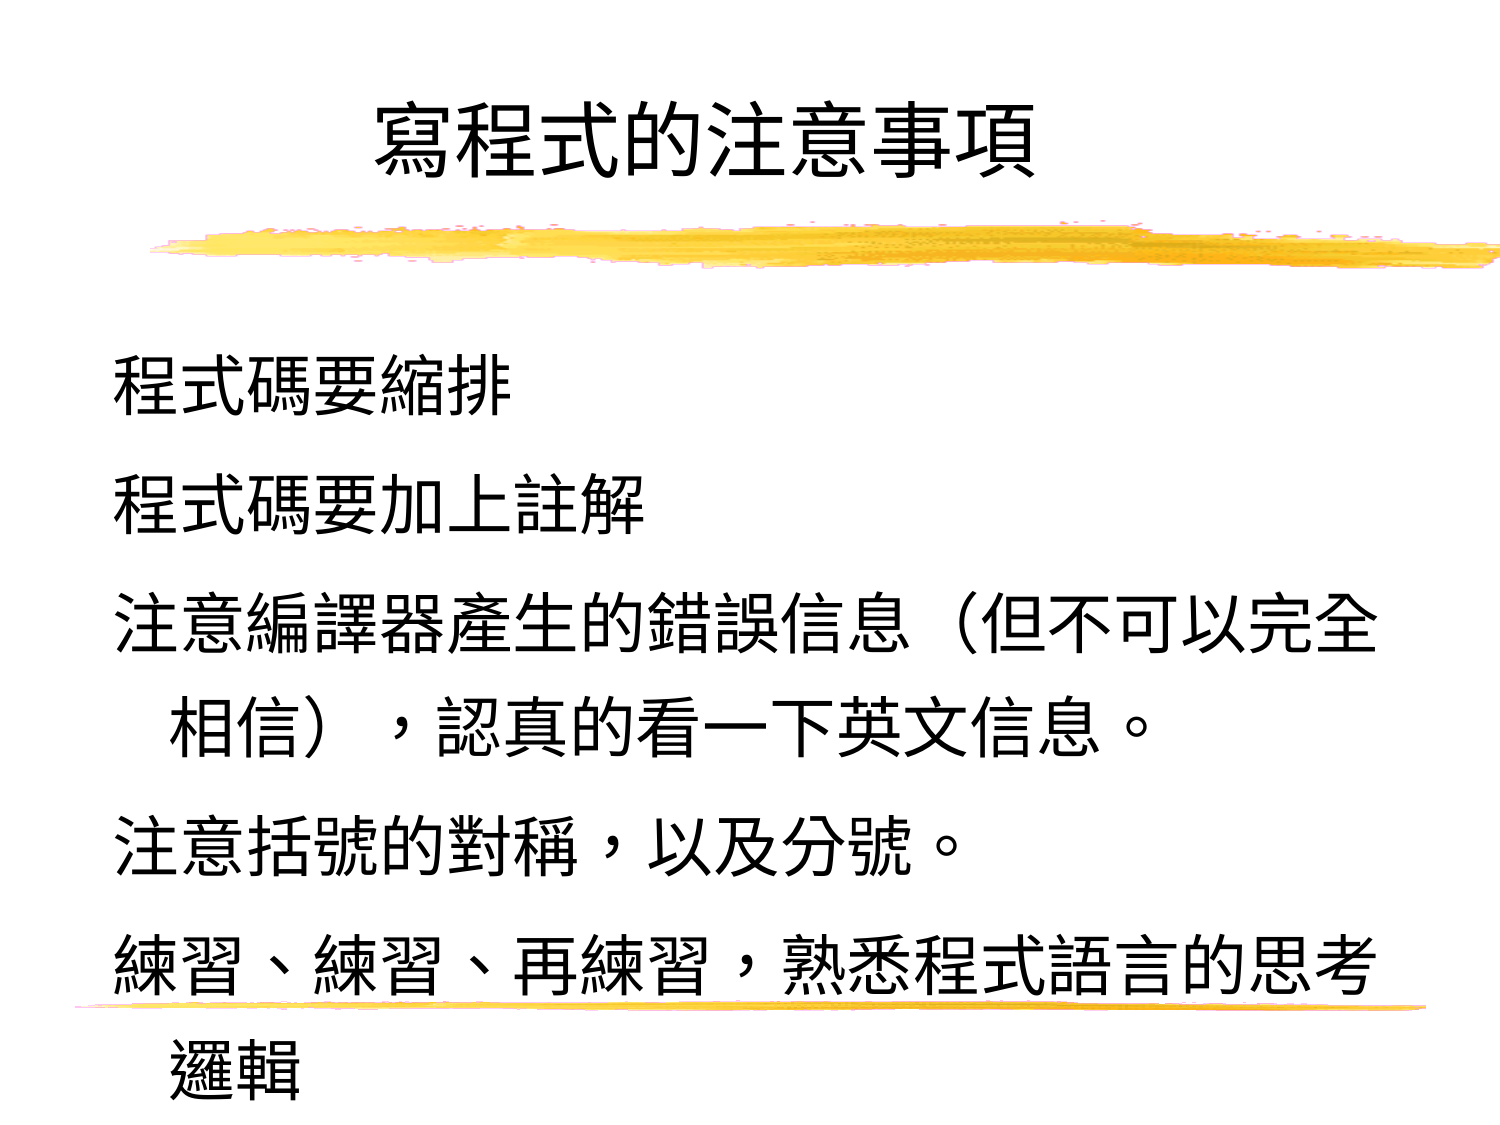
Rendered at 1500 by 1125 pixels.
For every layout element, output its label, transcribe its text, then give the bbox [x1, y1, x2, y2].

list 程式碼要縮排 程式碼要加上註解 注意編譯器產生的錯誤信息（但不可以完全相信），認真的看一下英文信息。 注意括號的對稱，以及分號。 練習、練習、再練習，熟悉程式語言的思考邏輯 [112, 324, 1388, 1005]
picture [150, 215, 1500, 279]
title 寫程式的注意事項 [66, 35, 1342, 225]
picture [75, 999, 1426, 1013]
